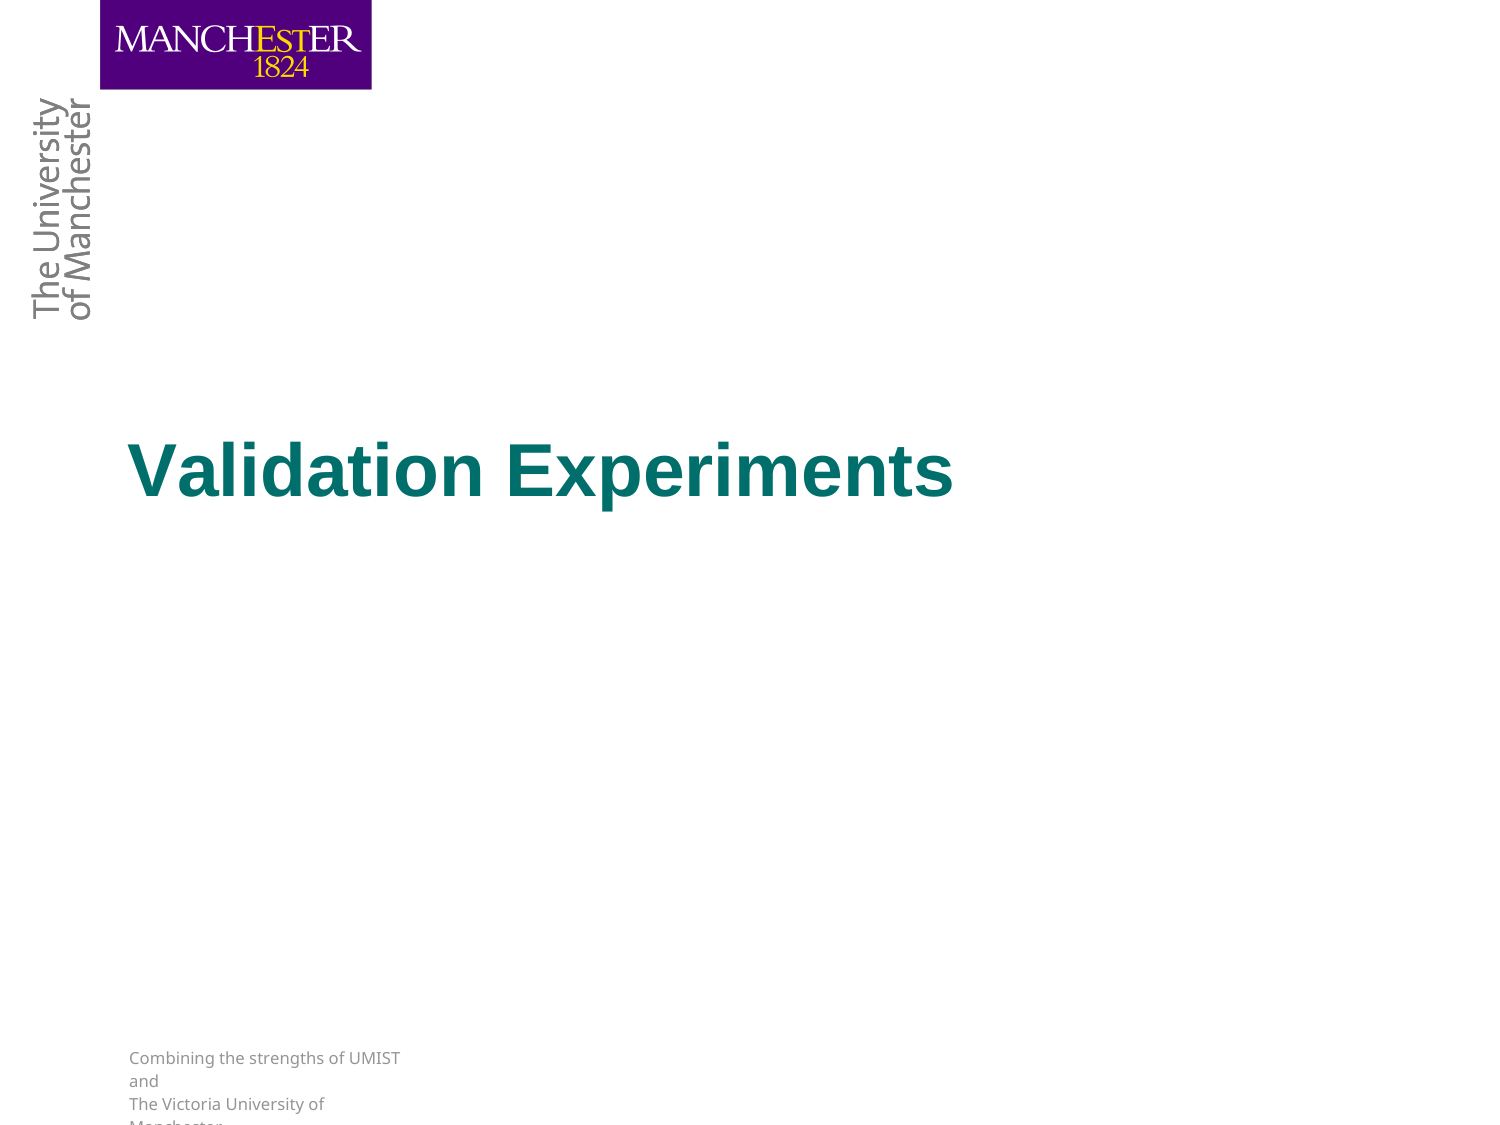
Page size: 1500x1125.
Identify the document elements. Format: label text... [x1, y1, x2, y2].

title Validation Experiments [112, 349, 1388, 591]
picture [0, 0, 372, 320]
